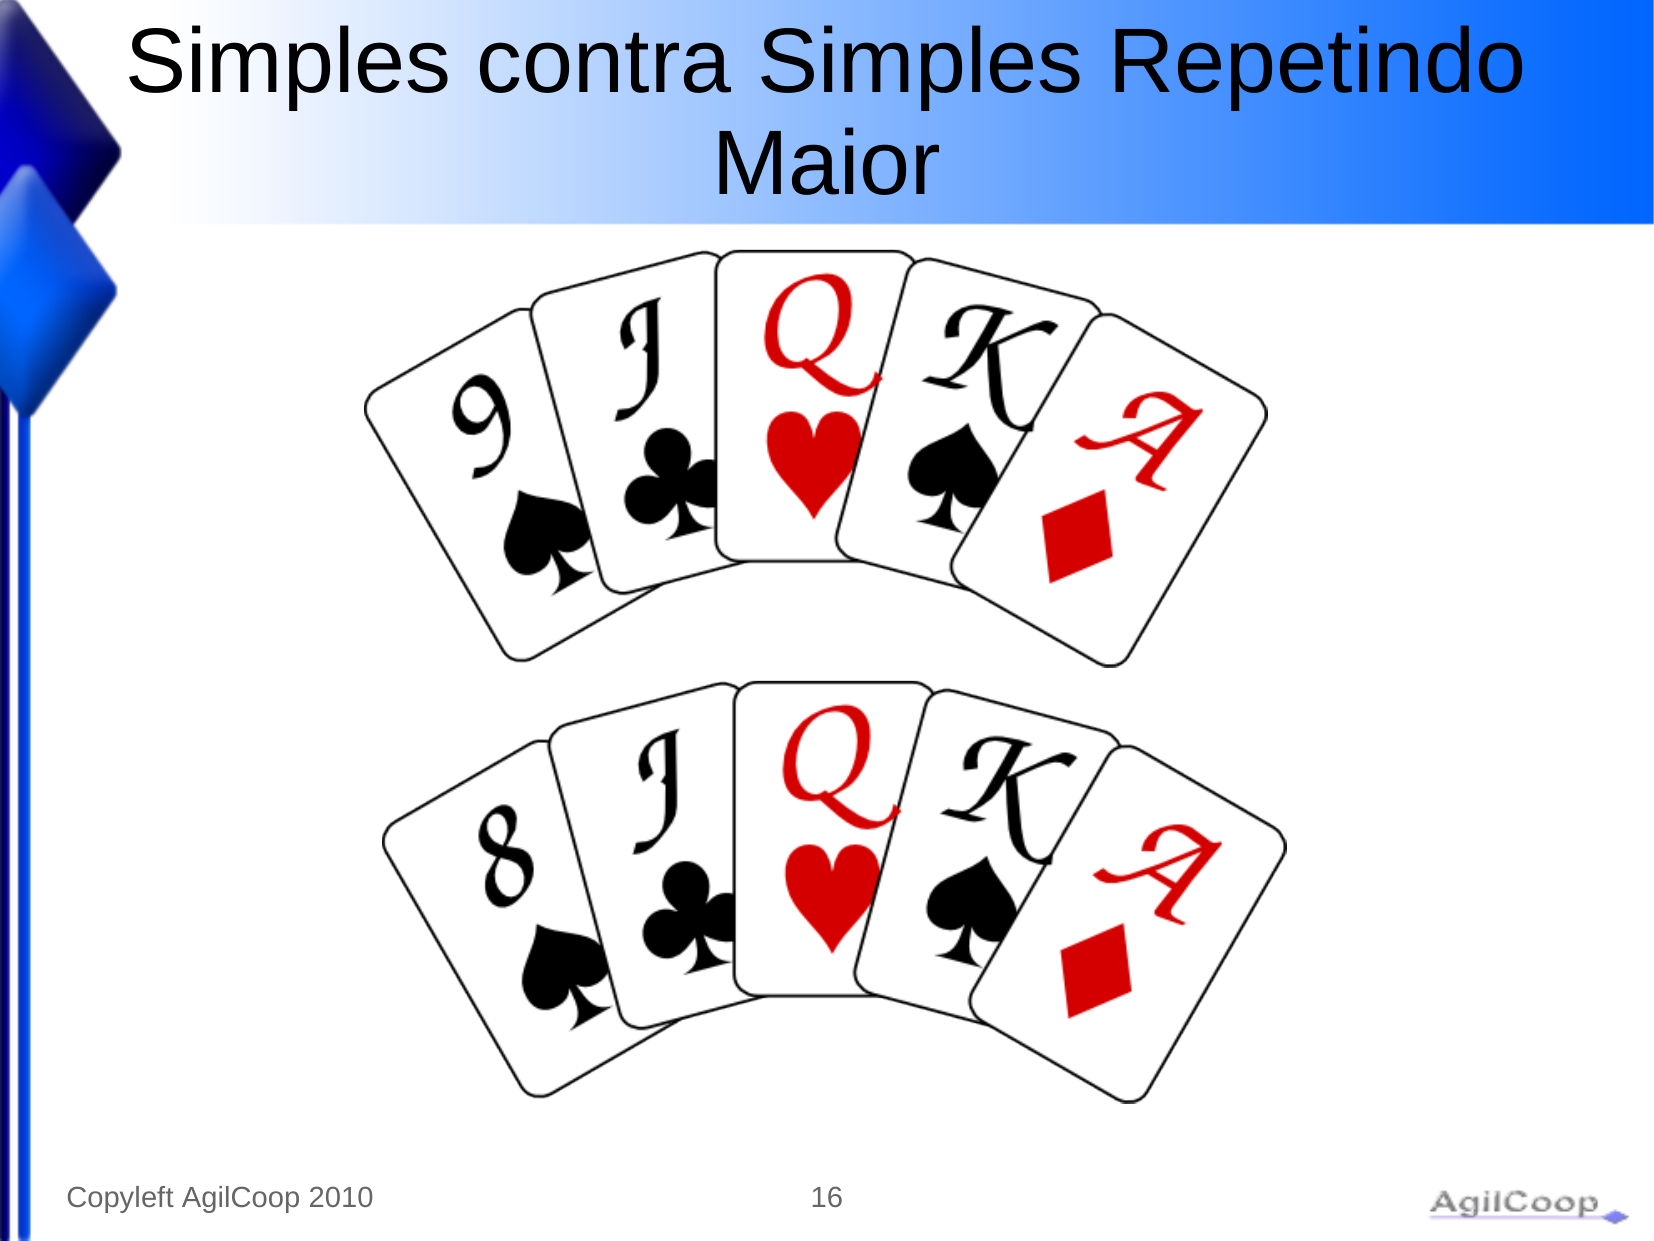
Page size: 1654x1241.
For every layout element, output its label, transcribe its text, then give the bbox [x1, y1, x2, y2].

title Simples contra Simples Repetindo Maior [82, 6, 1571, 218]
picture [0, 0, 1654, 1241]
